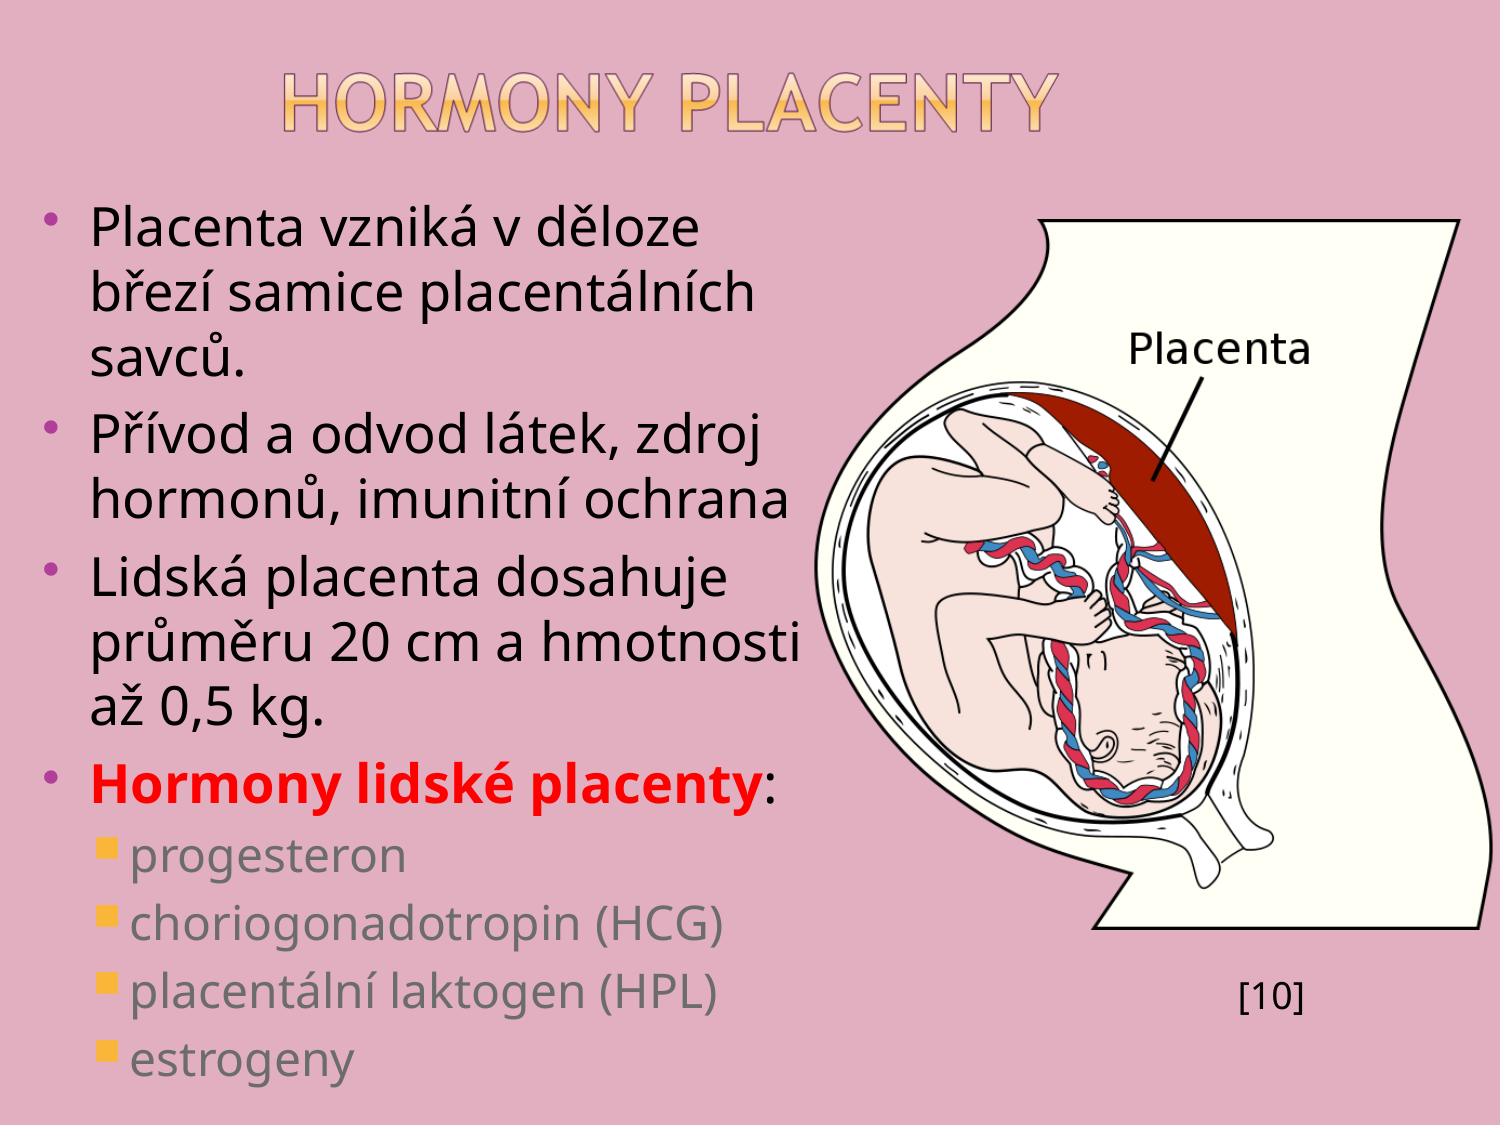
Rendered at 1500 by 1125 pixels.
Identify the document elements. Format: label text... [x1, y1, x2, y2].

text_box [75, 18, 1264, 198]
text_box [10] [1222, 964, 1321, 1070]
list Placenta vzniká v děloze březí samice placentálních savců. Přívod a odvod látek, zdroj hormonů, imunitní ochrana Lidská placenta dosahuje průměru 20 cm a hmotnosti až 0,5 kg. Hormony lidské placenty: progesteron choriogonadotropin (HCG) placentální laktogen (HPL) estrogeny [29, 184, 833, 1125]
picture [809, 219, 1498, 930]
